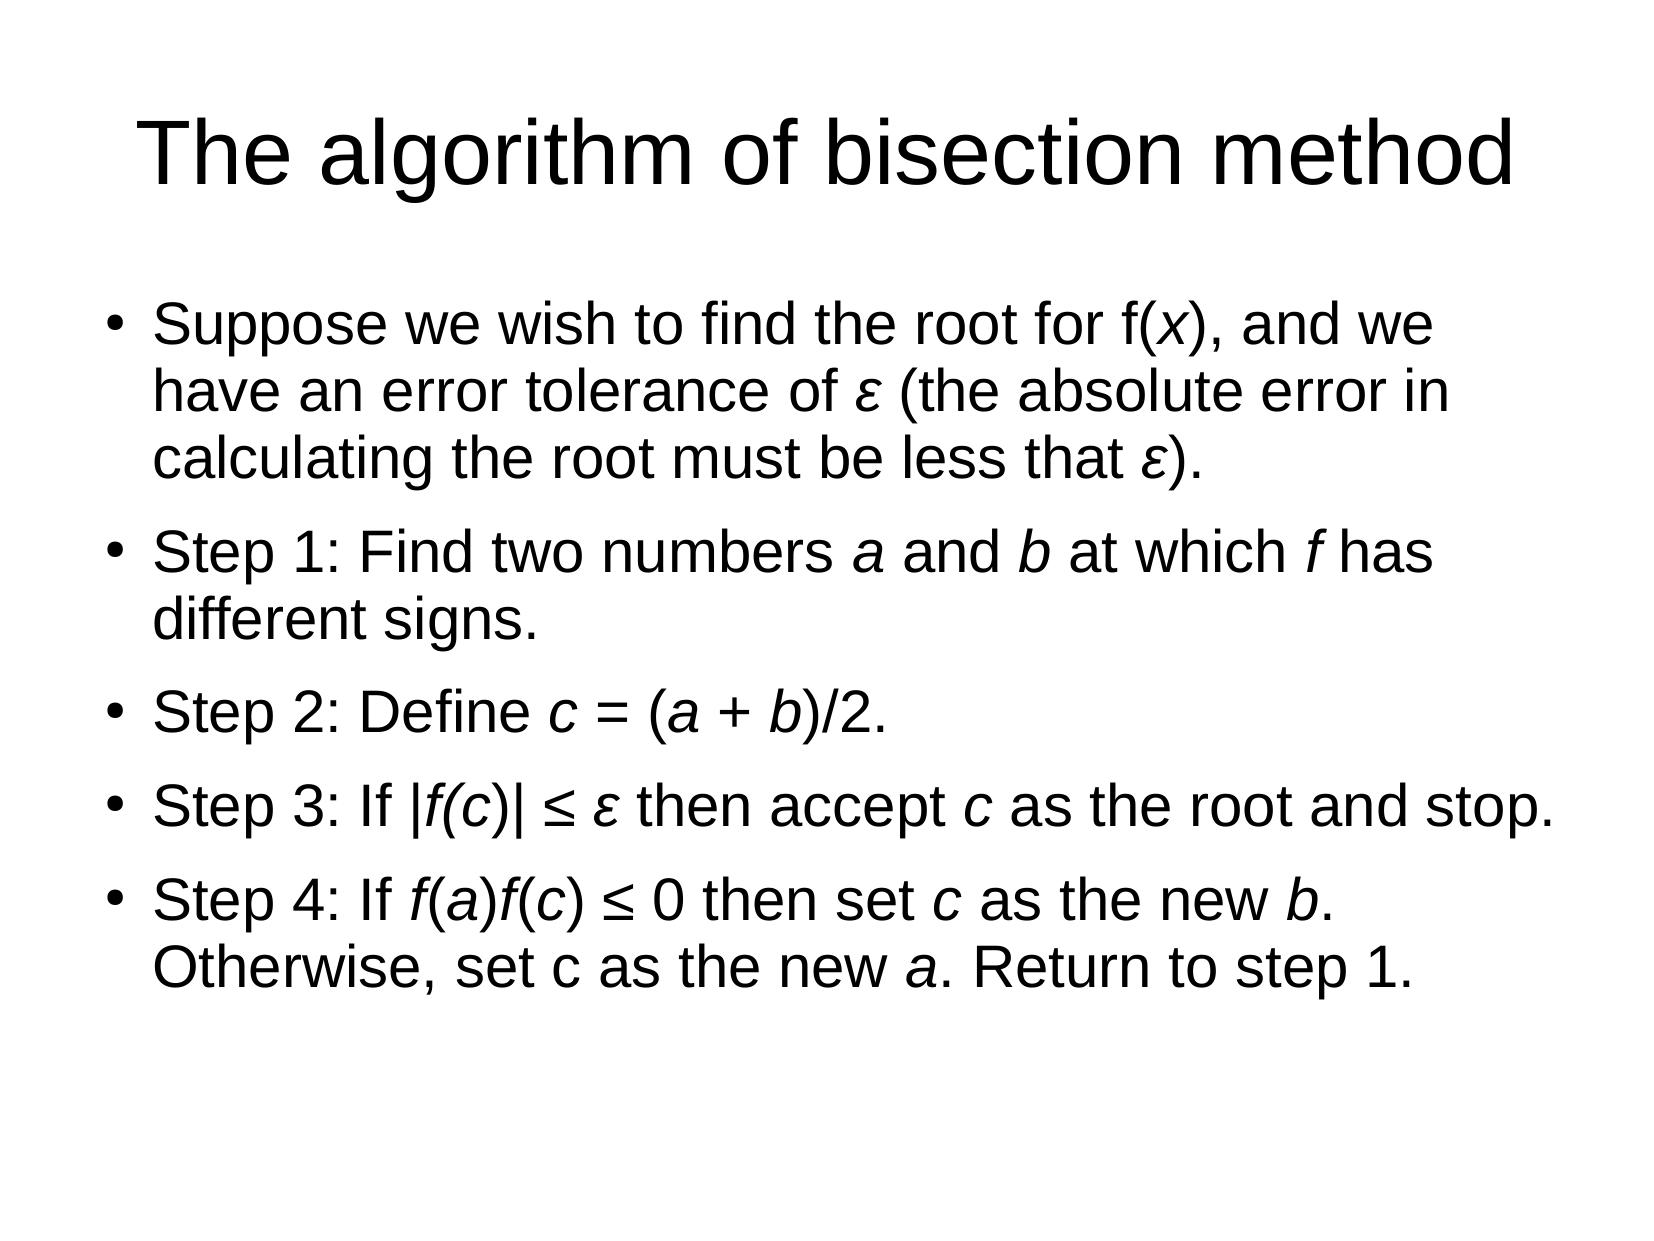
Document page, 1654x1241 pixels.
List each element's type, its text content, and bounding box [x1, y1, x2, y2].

title The algorithm of bisection method [82, 49, 1571, 257]
list Suppose we wish to find the root for f(x), and we have an error tolerance of ε (the absolute error in calculating the root must be less that ε). Step 1: Find two numbers a and b at which f has different signs. Step 2: Define c = (a + b)/2. Step 3: If |f(c)| ≤ ε then accept c as the root and stop. Step 4: If f(a)f(c) ≤ 0 then set c as the new b. Otherwise, set c as the new a. Return to step 1. [88, 290, 1577, 1010]
